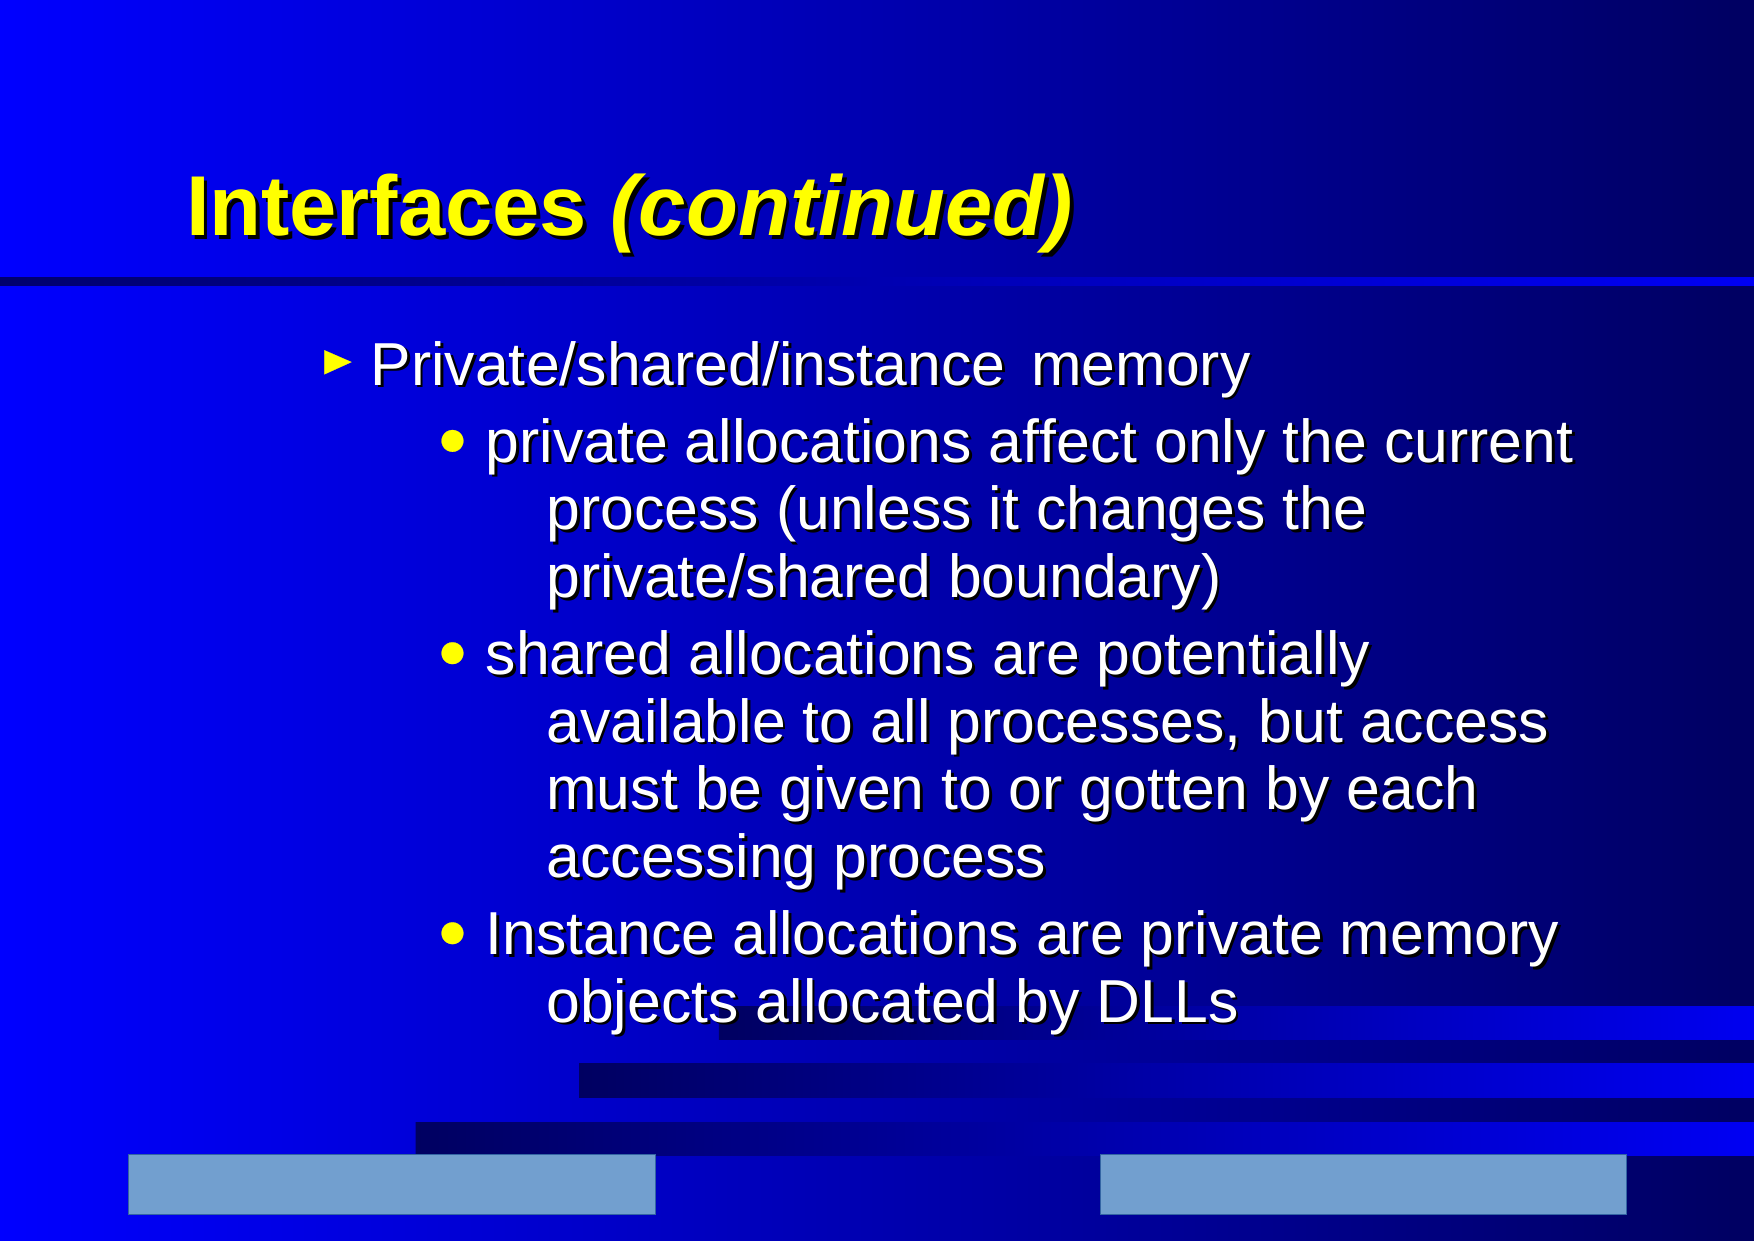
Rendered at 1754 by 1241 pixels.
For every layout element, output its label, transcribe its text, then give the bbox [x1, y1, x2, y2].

text_box Private/shared/instance memory private allocations affect only the current process (unless it changes the private/shared boundary) shared allocations are potentially available to all processes, but access must be given to or gotten by each accessing process Instance allocations are private memory objects allocated by DLLs [172, 330, 1583, 1045]
text_box Interfaces (continued) [186, 69, 1573, 254]
